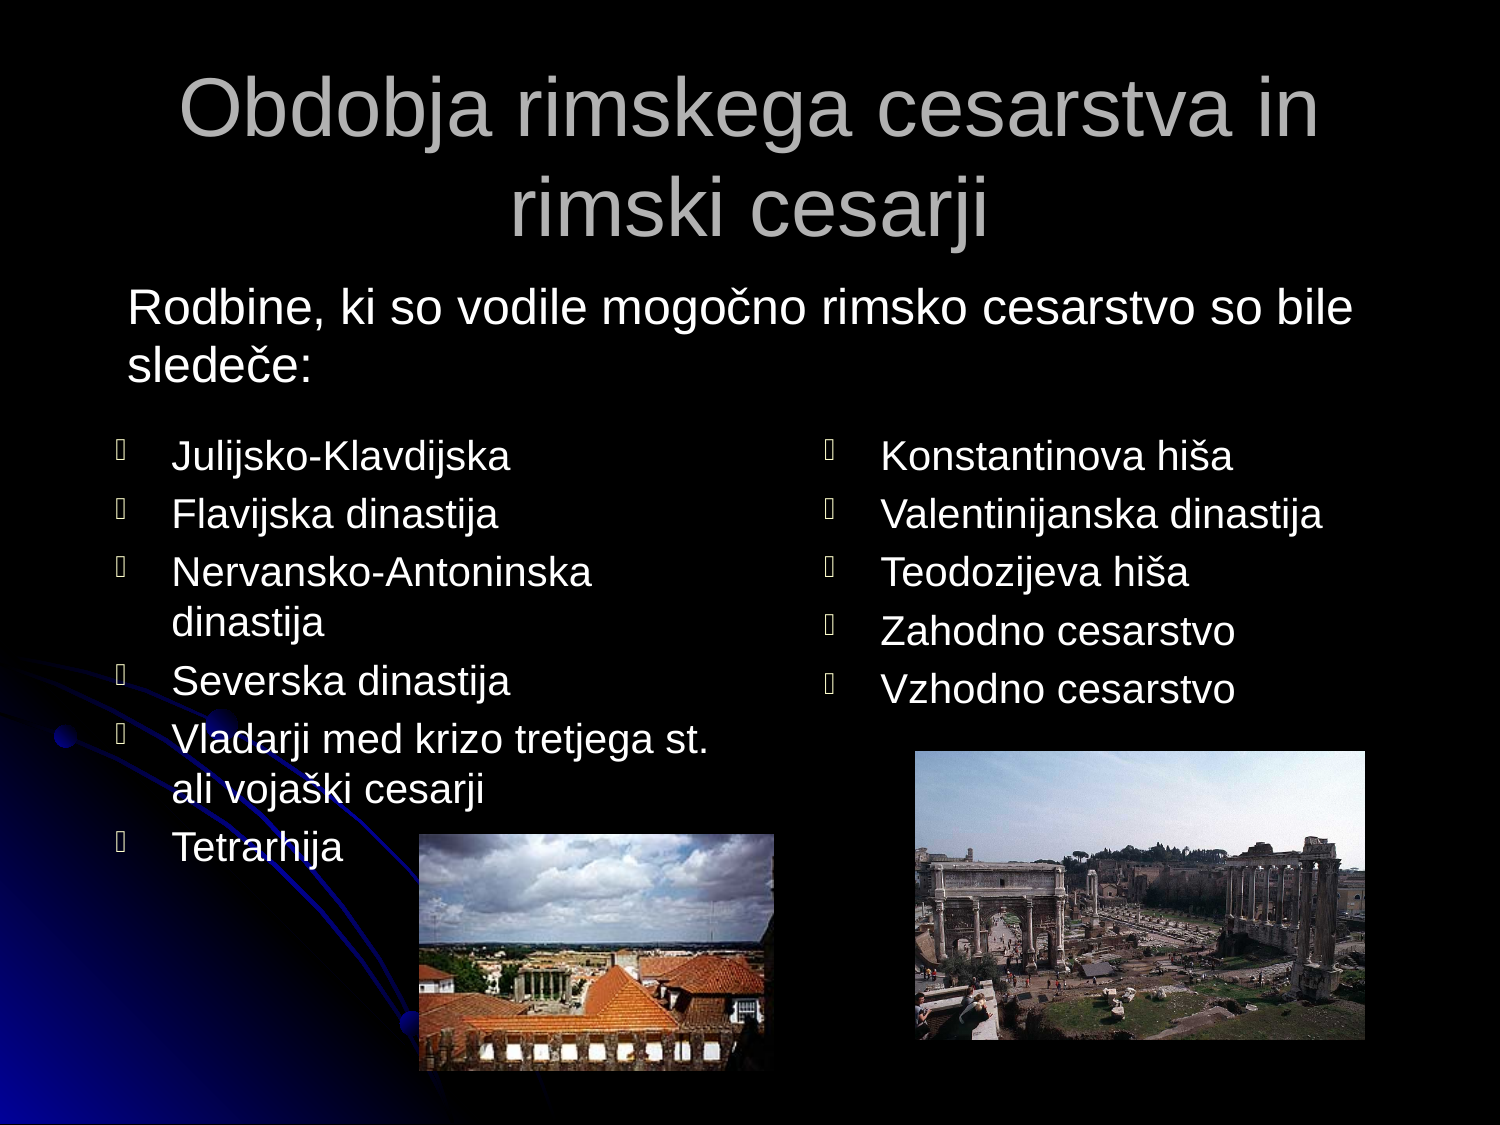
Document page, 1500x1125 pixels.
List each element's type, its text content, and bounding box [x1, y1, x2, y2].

list Konstantinova hiša Valentinijanska dinastija Teodozijeva hiša Zahodno cesarstvo Vzhodno cesarstvo [809, 420, 1472, 1064]
list Rodbine, ki so vodile mogočno rimsko cesarstvo so bile sledeče: [112, 278, 1463, 409]
picture [419, 834, 774, 1071]
title Obdobja rimskega cesarstva in rimski cesarji [75, 45, 1425, 233]
picture [915, 751, 1365, 1041]
list Julijsko-Klavdijska Flavijska dinastija Nervansko-Antoninska dinastija Severska dinastija Vladarji med krizo tretjega st. ali vojaški cesarji Tetrarhija [100, 420, 763, 1064]
